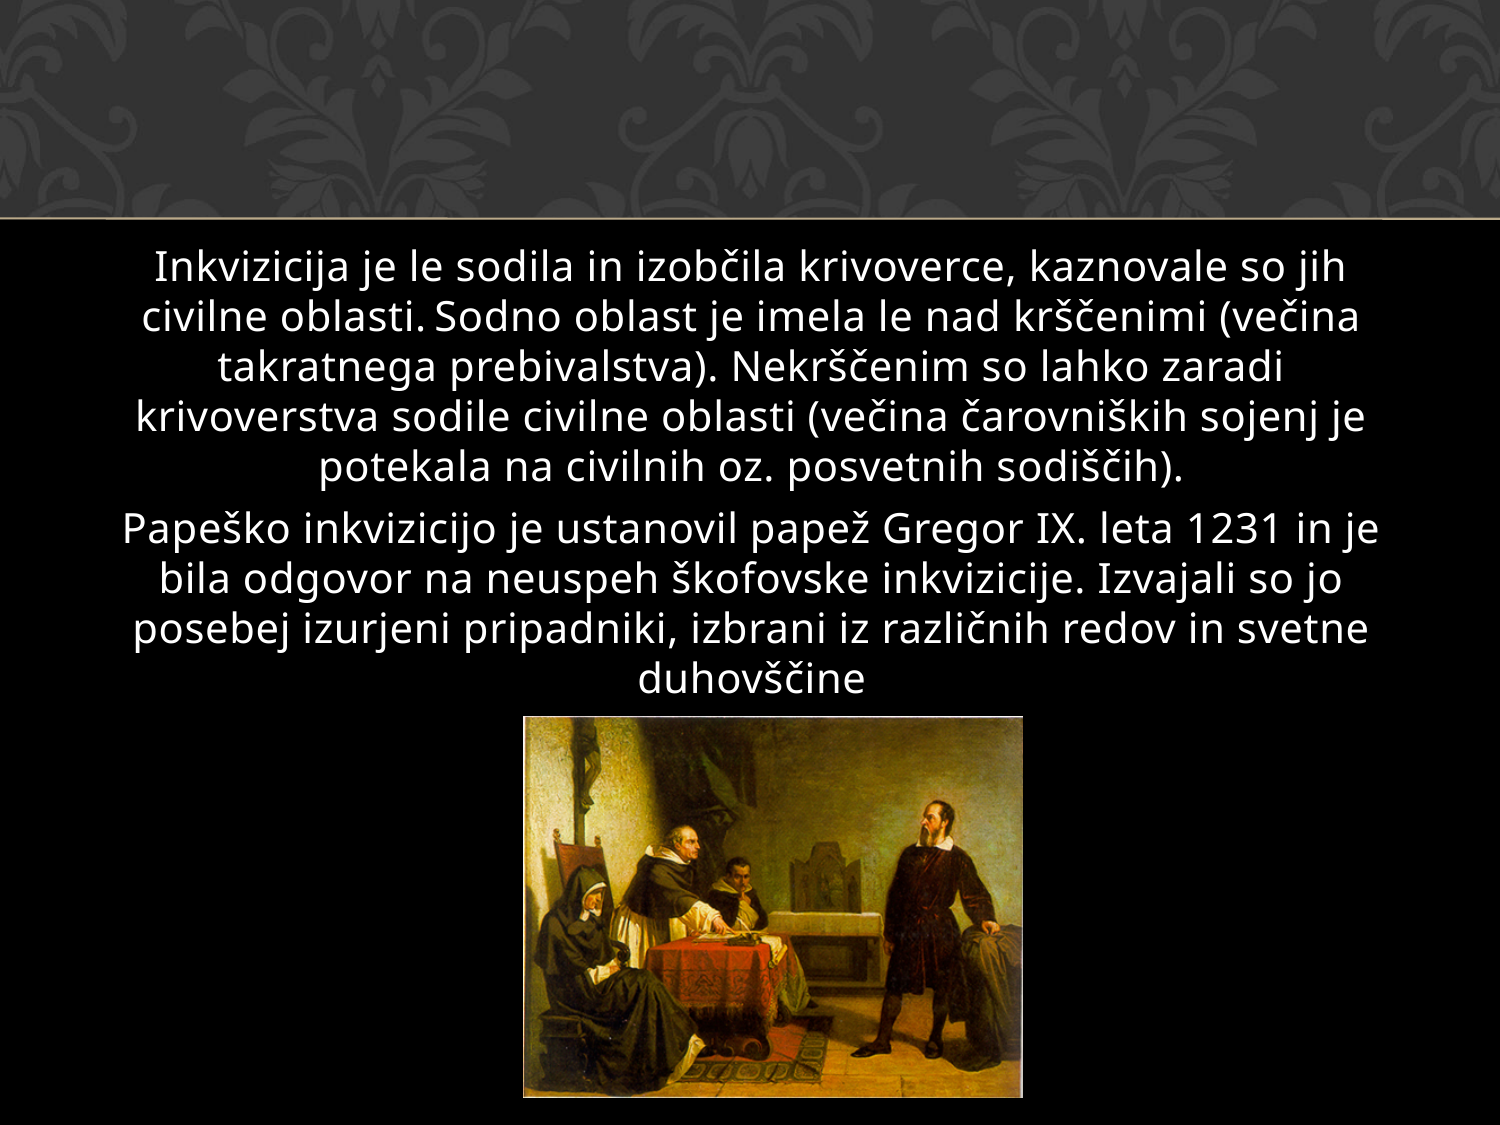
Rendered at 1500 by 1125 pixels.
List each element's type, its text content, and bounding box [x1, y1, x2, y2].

picture [523, 716, 1023, 1098]
list Inkvizicija je le sodila in izobčila krivoverce, kaznovale so jih civilne oblasti. Sodno oblast je imela le nad krščenimi (večina takratnega prebivalstva). Nekrščenim so lahko zaradi krivoverstva sodile civilne oblasti (večina čarovniških sojenj je potekala na civilnih oz. posvetnih sodiščih). Papeško inkvizicijo je ustanovil papež Gregor IX. leta 1231 in je bila odgovor na neuspeh škofovske inkvizicije. Izvajali so jo posebej izurjeni pripadniki, izbrani iz različnih redov in svetne duhovščine [76, 231, 1427, 901]
picture [0, 0, 1500, 217]
